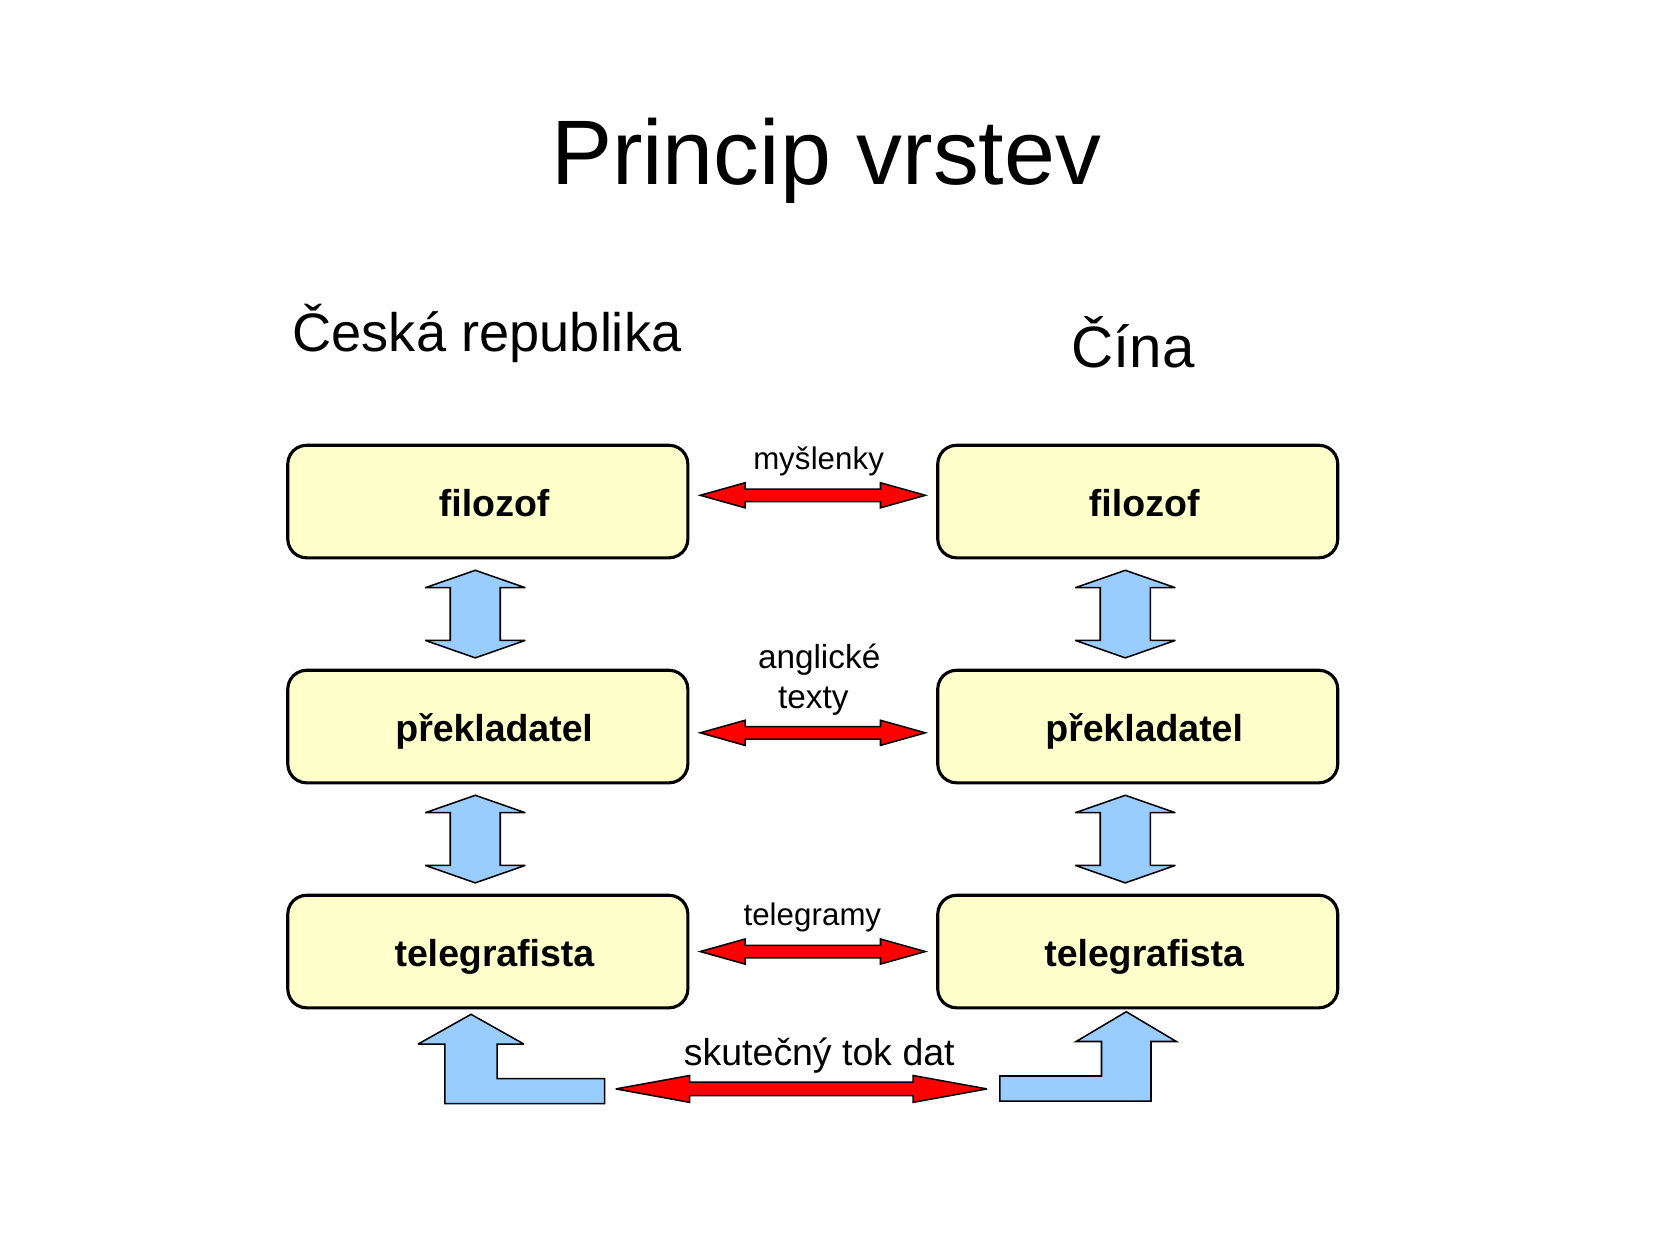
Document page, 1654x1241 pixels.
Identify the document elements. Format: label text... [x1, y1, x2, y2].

text_box filozof [937, 445, 1338, 558]
text_box [615, 1081, 987, 1103]
text_box [1075, 570, 1176, 658]
text_box [418, 1014, 605, 1104]
text_box [999, 1011, 1177, 1102]
text_box telegrafista [937, 895, 1338, 1008]
text_box Česká republika [277, 295, 697, 371]
text_box překladatel [937, 670, 1338, 783]
text_box [700, 484, 926, 508]
title Princip vrstev [82, 49, 1571, 257]
text_box telegramy [712, 886, 902, 940]
text_box myšlenky [725, 430, 902, 484]
text_box [425, 570, 526, 658]
text_box Čína [1057, 307, 1210, 387]
text_box [700, 940, 926, 965]
text_box filozof [287, 445, 688, 558]
text_box [1075, 795, 1176, 883]
text_box [700, 724, 926, 746]
text_box překladatel [287, 670, 688, 783]
text_box telegrafista [287, 895, 688, 1008]
text_box [425, 795, 526, 883]
text_box anglické texty [725, 627, 902, 724]
text_box skutečný tok dat [650, 1020, 976, 1081]
